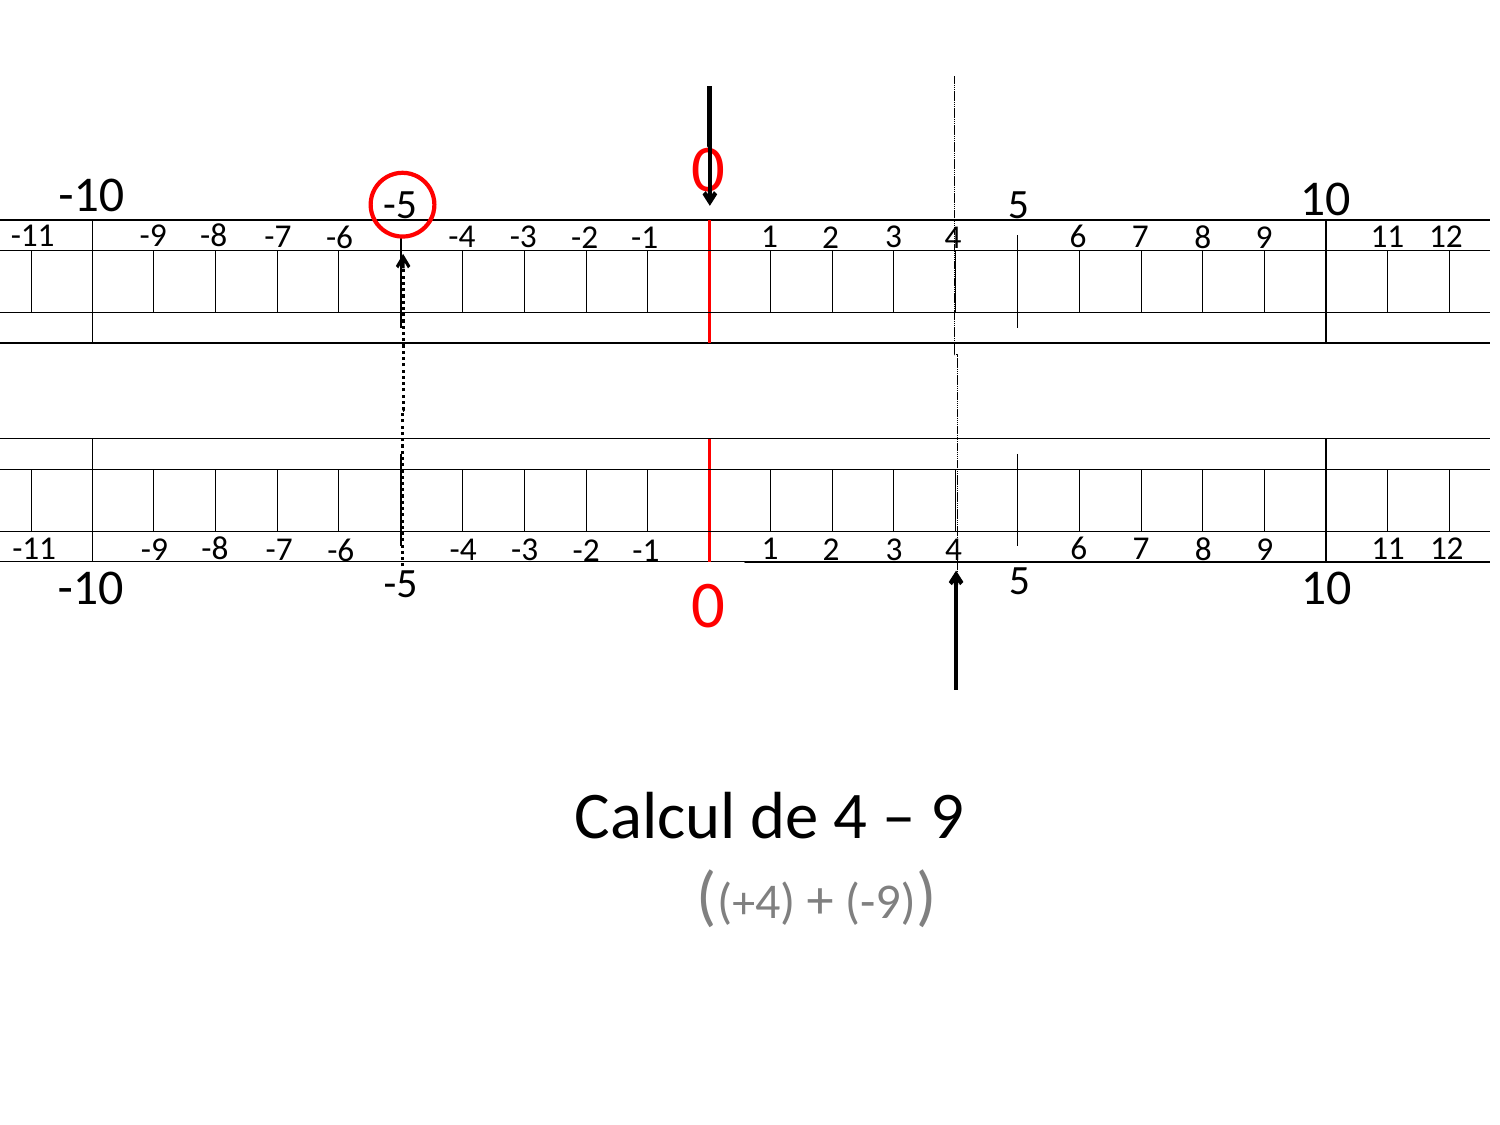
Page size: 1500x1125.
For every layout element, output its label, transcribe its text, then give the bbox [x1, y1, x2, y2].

text_box 5 [1008, 552, 1038, 603]
text_box 3 [885, 526, 915, 567]
text_box 4 [949, 542, 956, 552]
text_box 2 [822, 215, 852, 256]
text_box 2 [822, 527, 852, 568]
text_box -11 [10, 212, 62, 253]
text_box 1 [761, 525, 791, 566]
text_box -3 [509, 214, 546, 255]
text_box 4 [944, 214, 974, 255]
text_box -9 [140, 526, 176, 567]
text_box 9 [1256, 527, 1286, 568]
text_box 6 [1069, 213, 1099, 254]
text_box 5 [1007, 176, 1038, 227]
text_box 7 [1132, 526, 1162, 567]
text_box 12 [1429, 214, 1473, 255]
text_box -10 [57, 554, 135, 615]
text_box -5 [383, 555, 422, 606]
text_box -3 [511, 527, 547, 568]
text_box 7 [1131, 214, 1162, 255]
text_box -5 [383, 176, 422, 227]
text_box 1 [761, 213, 791, 254]
text_box -7 [265, 527, 300, 568]
text_box 0 [677, 117, 728, 213]
text_box 4 [945, 526, 957, 567]
text_box 0 [698, 152, 708, 187]
text_box -6 [327, 527, 360, 568]
text_box -2 [571, 214, 608, 255]
text_box 0 [712, 154, 717, 185]
text_box 6 [1070, 525, 1100, 566]
text_box 12 [1429, 526, 1474, 567]
text_box -10 [58, 161, 136, 222]
text_box 0 [676, 553, 728, 649]
text_box 8 [1198, 550, 1207, 558]
text_box -4 [449, 526, 485, 567]
text_box Calcul de 4 – 9 ((+4) + (-9)) [559, 764, 1074, 1020]
text_box -9 [139, 213, 175, 254]
text_box 10 [1300, 554, 1378, 615]
text_box 9 [1255, 215, 1285, 256]
text_box 11 [1371, 525, 1414, 566]
text_box -7 [264, 214, 299, 255]
text_box 3 [884, 214, 915, 255]
text_box -8 [200, 213, 235, 254]
text_box -1 [632, 527, 671, 568]
text_box -1 [631, 215, 670, 255]
text_box -11 [12, 525, 63, 566]
text_box 11 [1370, 213, 1413, 254]
text_box 8 [1195, 526, 1225, 567]
text_box -2 [572, 527, 609, 568]
text_box 4 [948, 232, 954, 240]
text_box -6 [325, 214, 358, 255]
text_box 4 [958, 526, 975, 567]
text_box 10 [1300, 165, 1378, 226]
text_box 8 [1194, 214, 1224, 255]
text_box 8 [1199, 539, 1206, 547]
text_box -4 [448, 213, 484, 254]
text_box -8 [201, 526, 236, 567]
